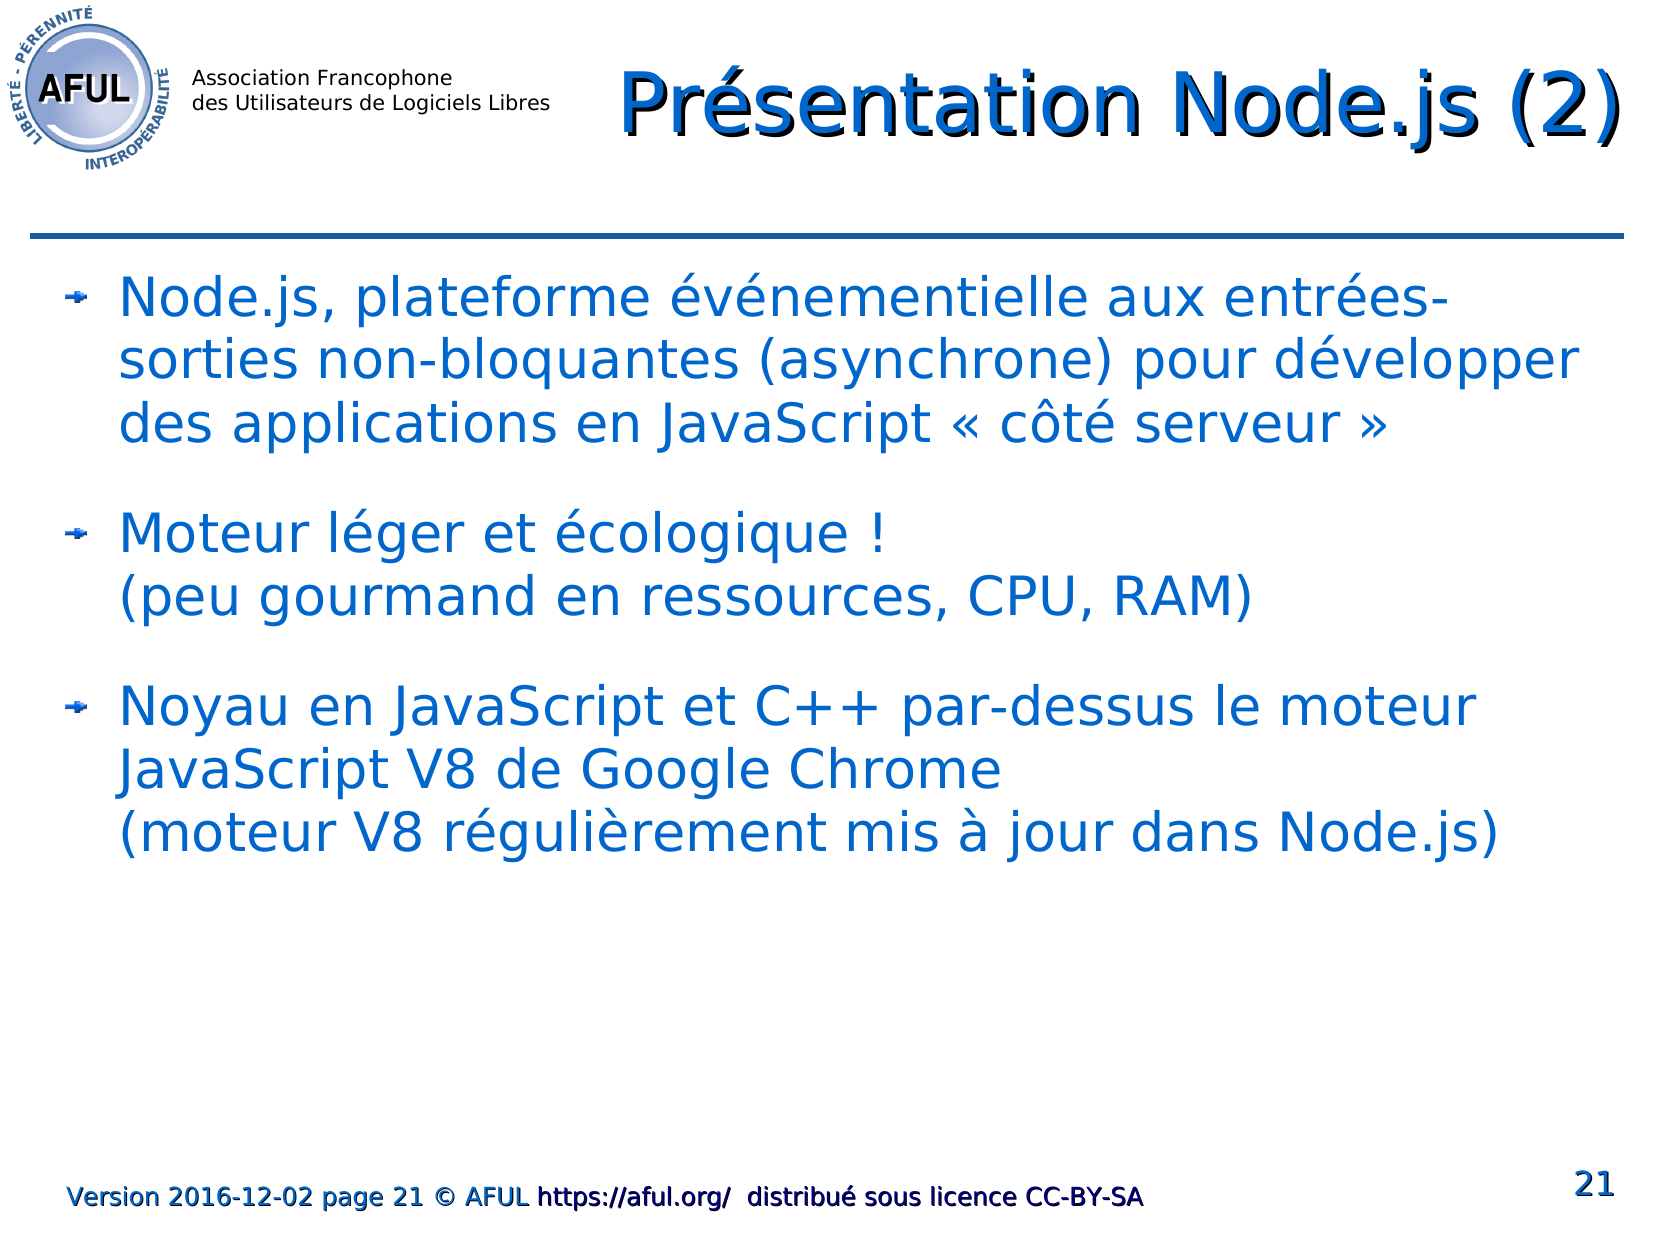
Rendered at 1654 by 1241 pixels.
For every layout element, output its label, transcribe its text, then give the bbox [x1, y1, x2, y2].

title Présentation Node.js (2) [501, 0, 1625, 207]
list Node.js, plateforme événementielle aux entrées-sorties non-bloquantes (asynchrone) pour développer des applications en JavaScript « côté serveur » Moteur léger et écologique ! (peu gourmand en ressources, CPU, RAM) Noyau en JavaScript et C++ par-dessus le moteur JavaScript V8 de Google Chrome (moteur V8 régulièrement mis à jour dans Node.js) [47, 265, 1595, 1211]
picture [0, 0, 178, 178]
